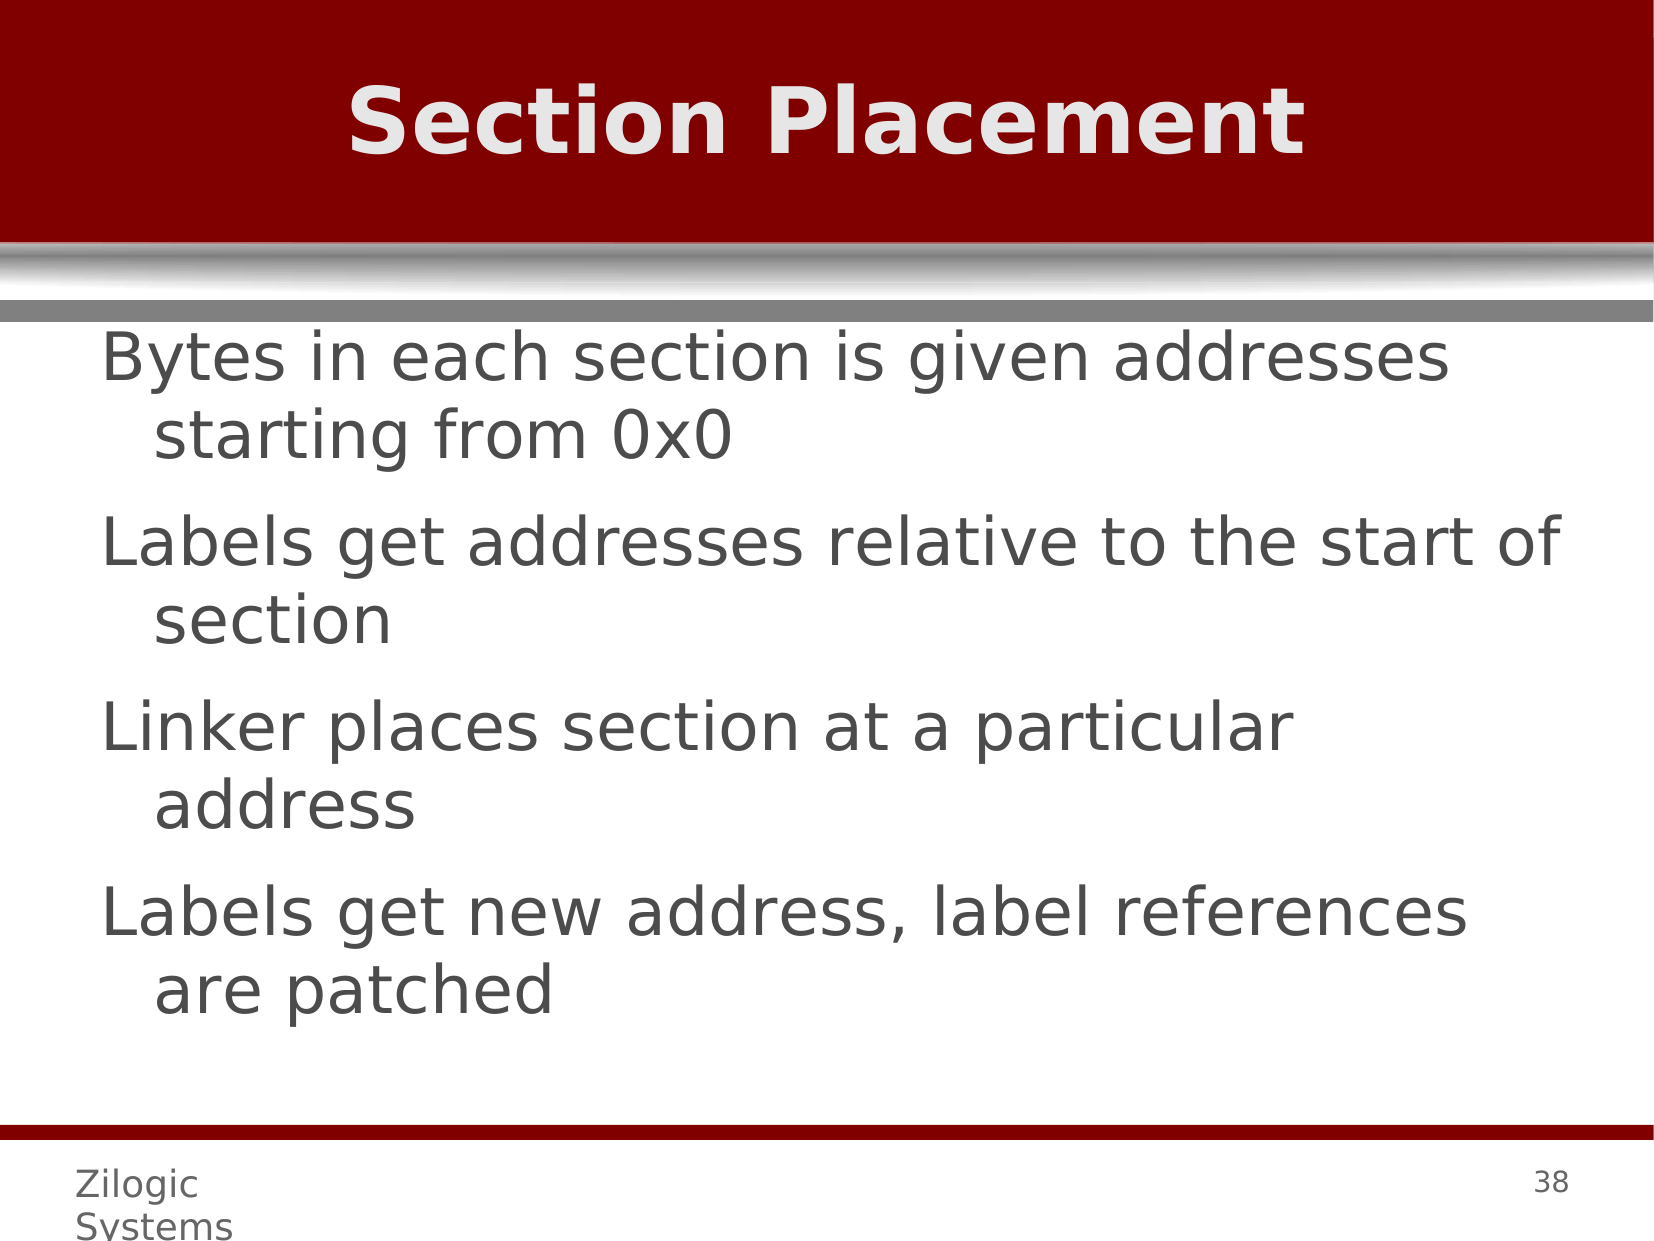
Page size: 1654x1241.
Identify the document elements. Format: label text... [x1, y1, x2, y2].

title Section Placement [82, 18, 1571, 226]
list Bytes in each section is given addresses starting from 0x0 Labels get addresses relative to the start of section Linker places section at a particular address Labels get new address, label references are patched [82, 318, 1571, 1094]
